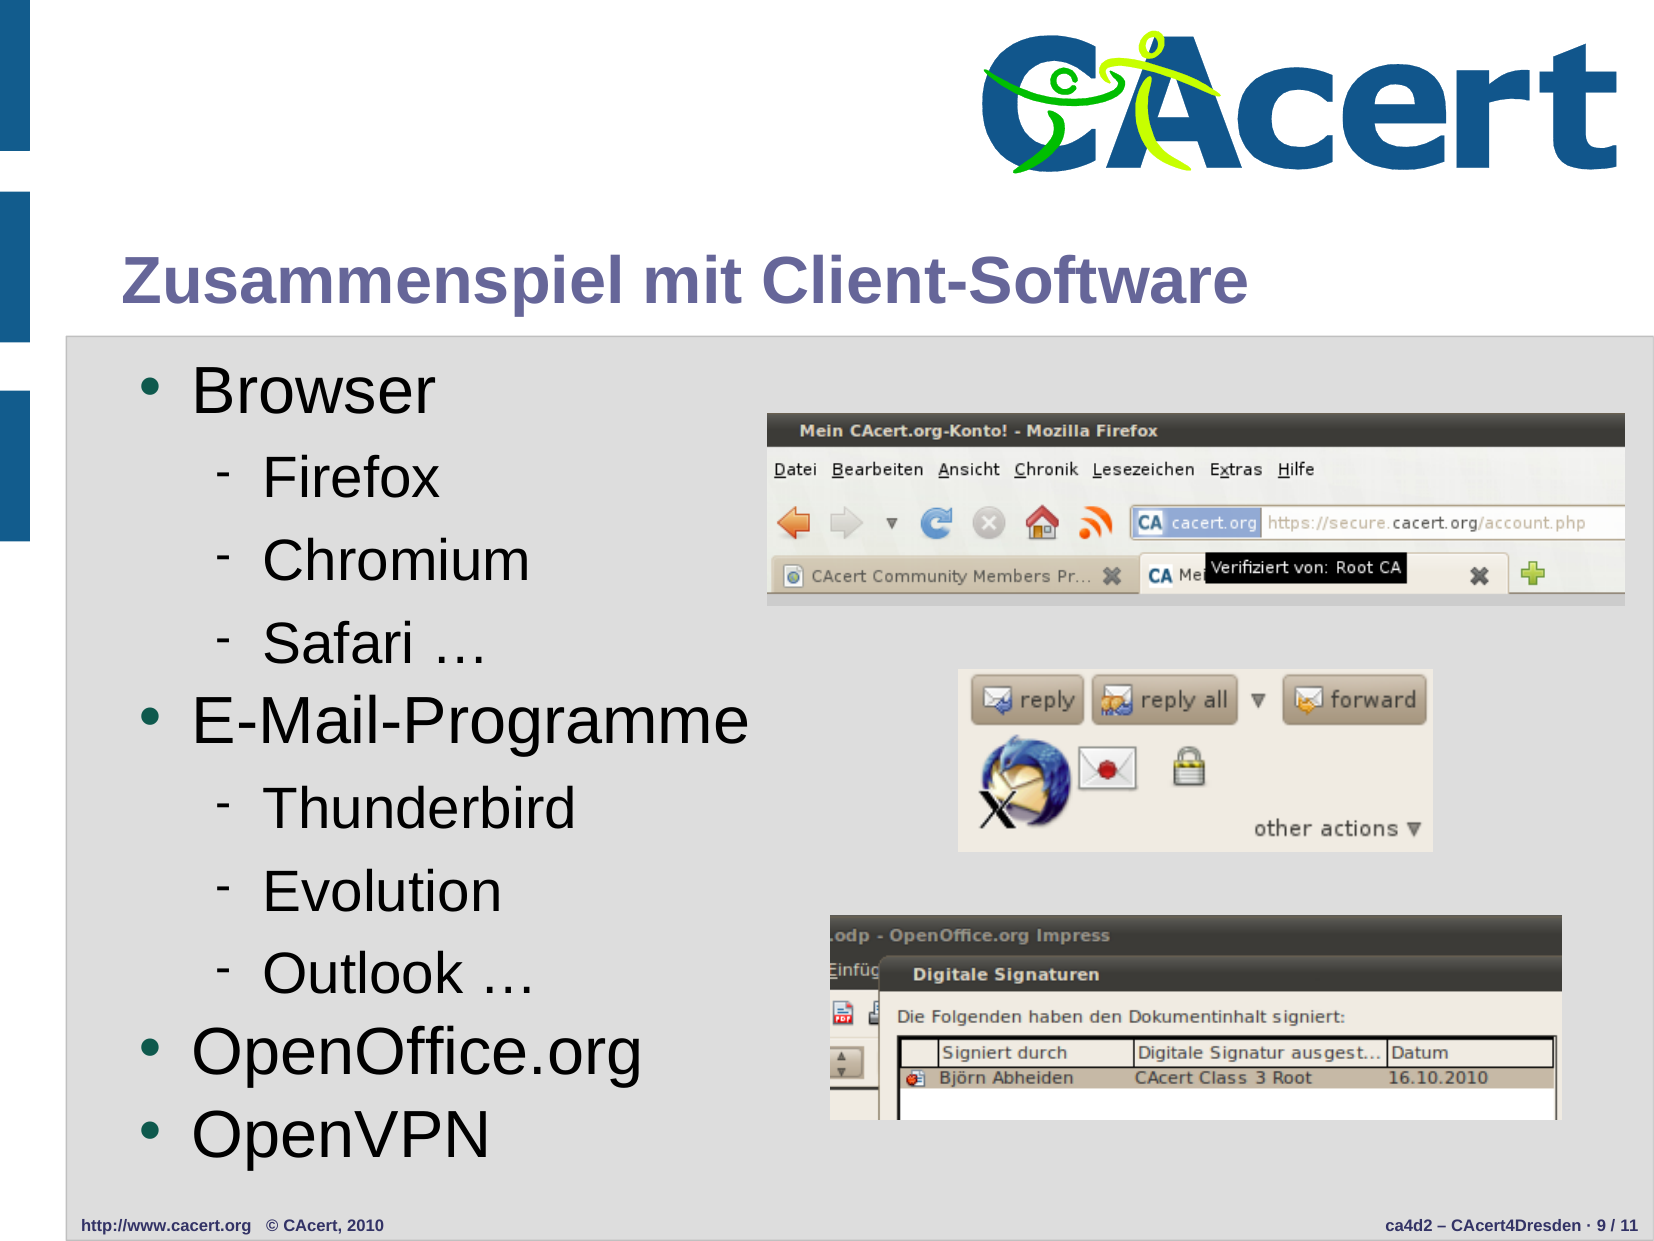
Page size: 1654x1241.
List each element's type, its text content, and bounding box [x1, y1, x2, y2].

picture [958, 669, 1433, 852]
list Browser Firefox Chromium Safari … E-Mail-Programme Thunderbird Evolution Outlook … OpenOffice.org OpenVPN [121, 344, 1534, 1182]
title Zusammenspiel mit Client-Software [121, 169, 1534, 323]
picture [830, 915, 1562, 1120]
picture [767, 413, 1625, 606]
